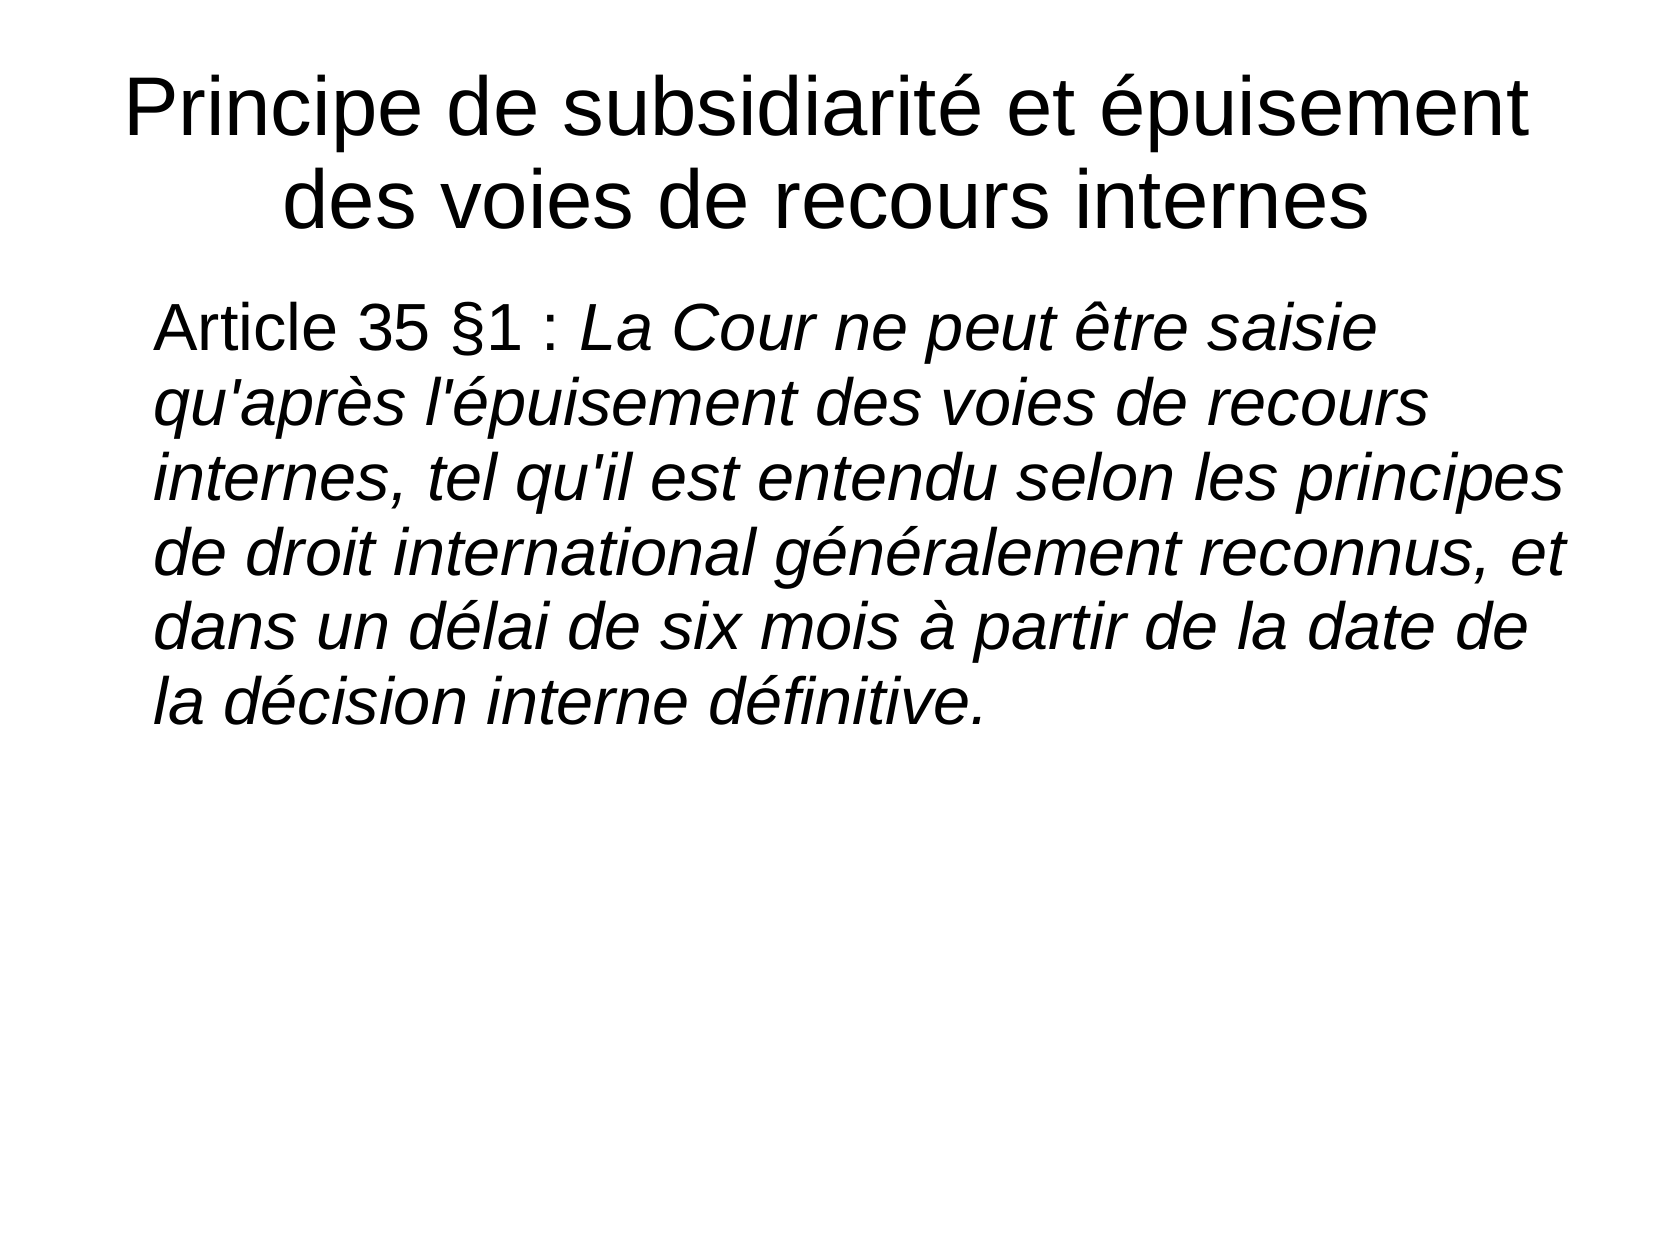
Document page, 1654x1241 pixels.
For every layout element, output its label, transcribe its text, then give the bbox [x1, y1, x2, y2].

list Article 35 §1 : La Cour ne peut être saisie qu'après l'épuisement des voies de recours internes, tel qu'il est entendu selon les principes de droit international généralement reconnus, et dans un délai de six mois à partir de la date de la décision interne définitive. [82, 290, 1571, 1010]
title Principe de subsidiarité et épuisement des voies de recours internes [82, 49, 1571, 257]
